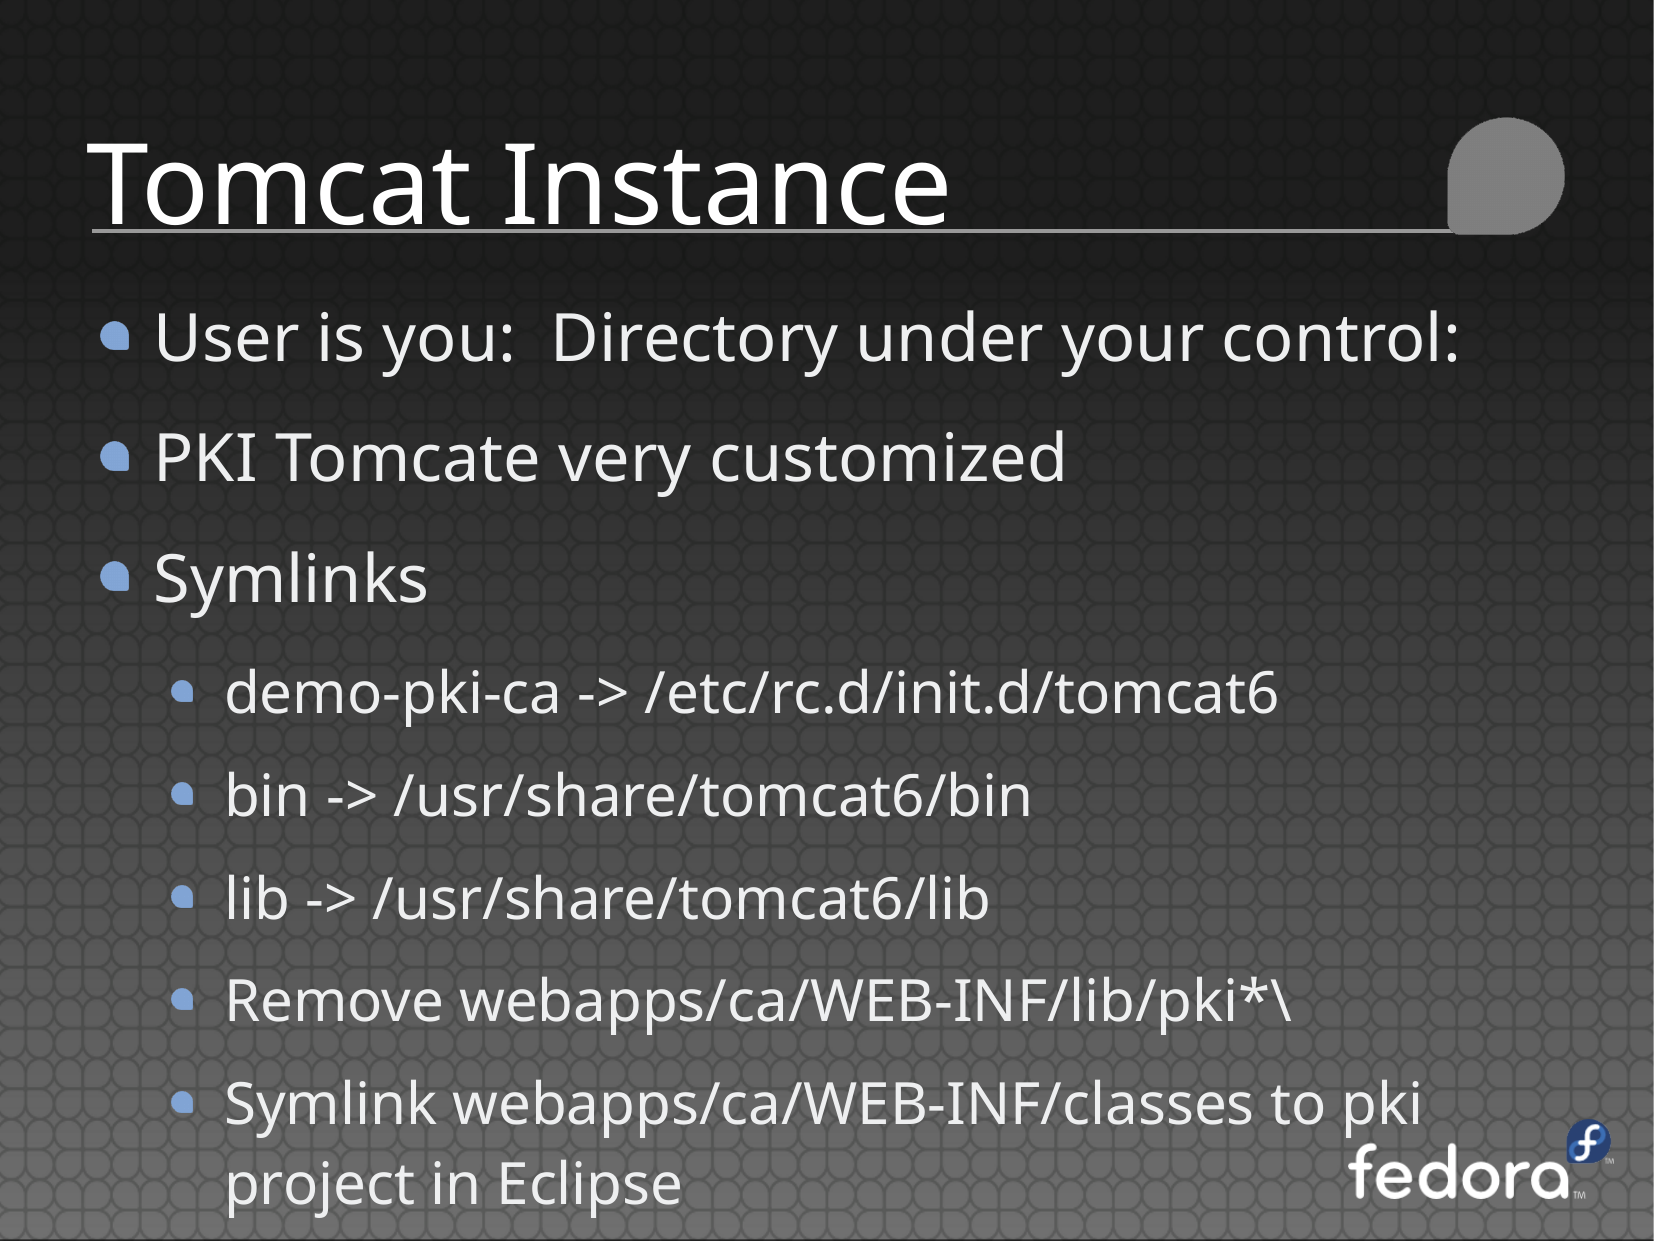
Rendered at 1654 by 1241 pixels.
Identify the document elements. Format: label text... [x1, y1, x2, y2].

picture [0, 0, 1654, 1241]
title Tomcat Instance [86, 112, 1576, 249]
list User is you: Directory under your control: PKI Tomcate very customized Symlinks demo-pki-ca -> /etc/rc.d/init.d/tomcat6 bin -> /usr/share/tomcat6/bin lib -> /usr/share/tomcat6/lib Remove webapps/ca/WEB-INF/lib/pki*\ Symlink webapps/ca/WEB-INF/classes to pki project in Eclipse [82, 290, 1571, 1205]
